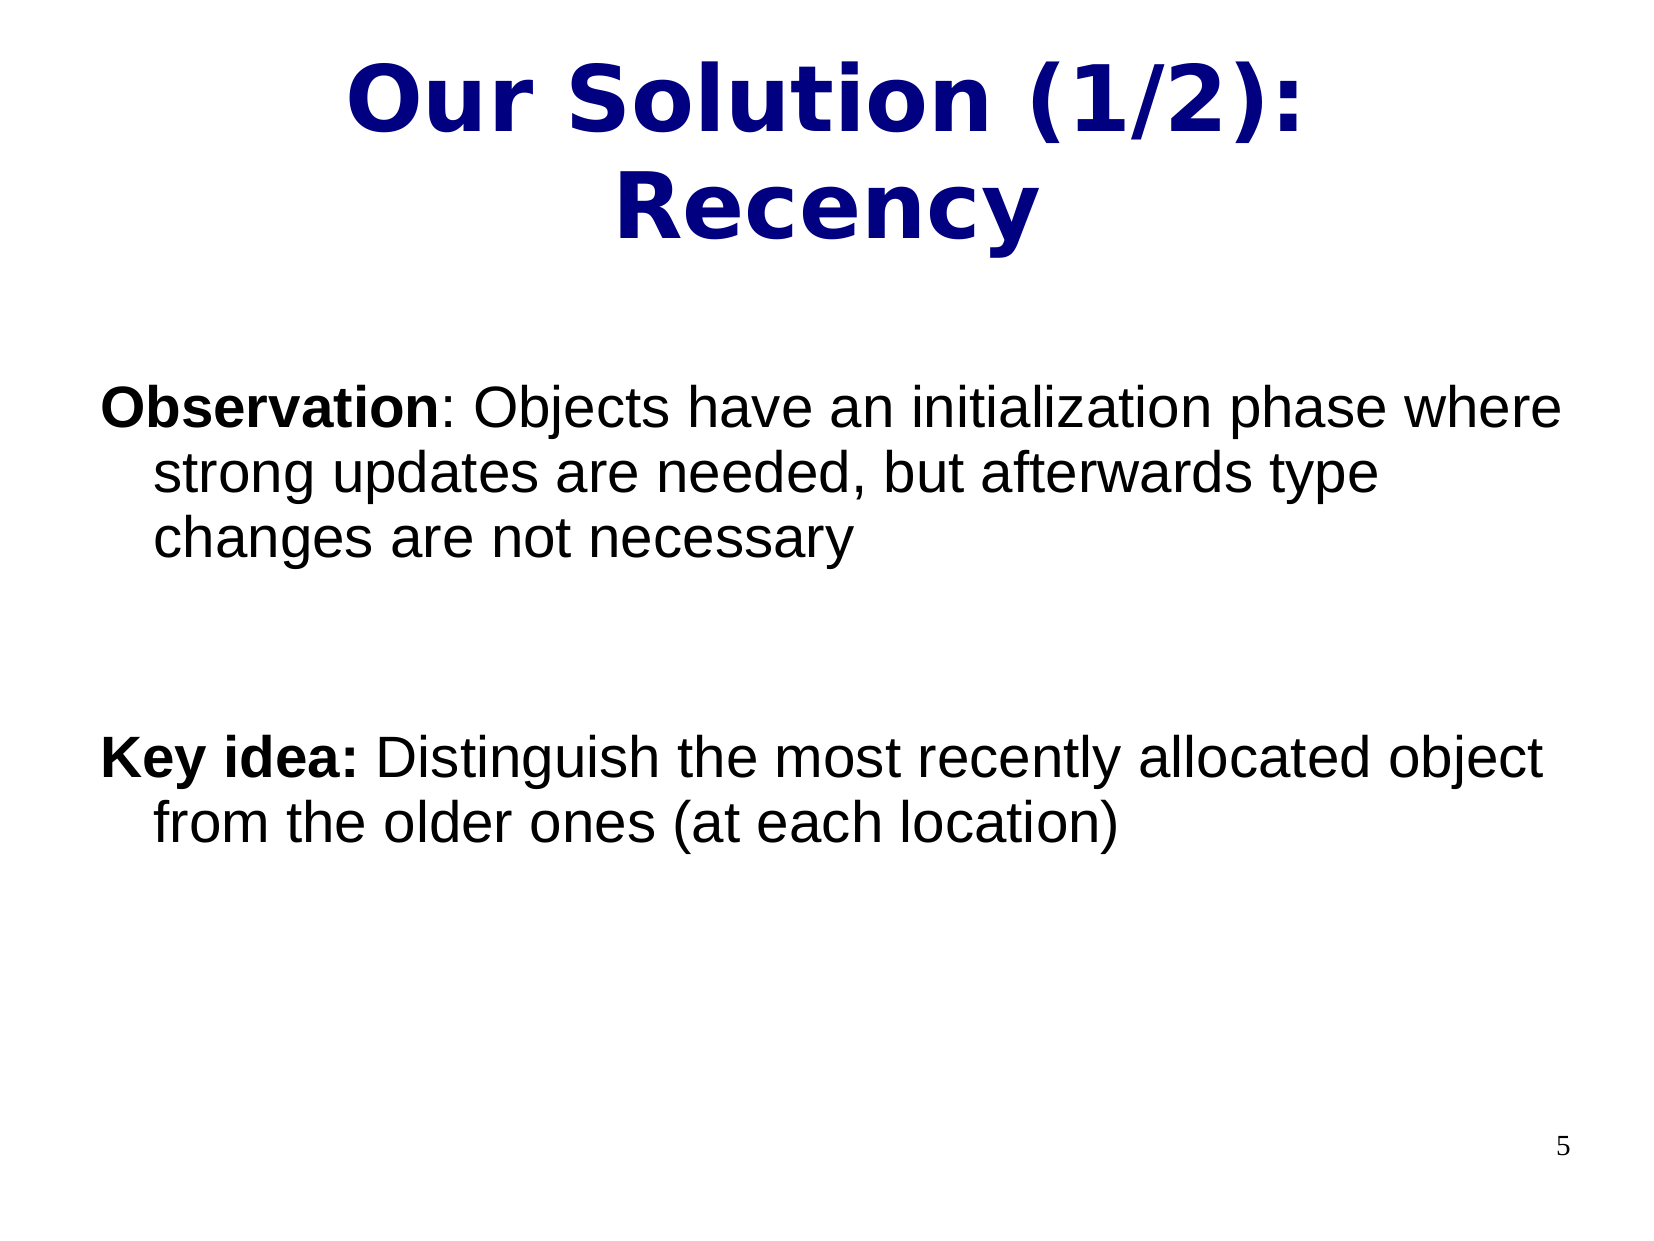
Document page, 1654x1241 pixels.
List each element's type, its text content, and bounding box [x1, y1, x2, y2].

title Our Solution (1/2): Recency [82, 45, 1571, 260]
list Observation: Objects have an initialization phase where strong updates are needed, but afterwards type changes are not necessary Key idea: Distinguish the most recently allocated object from the older ones (at each location) [82, 260, 1571, 1080]
